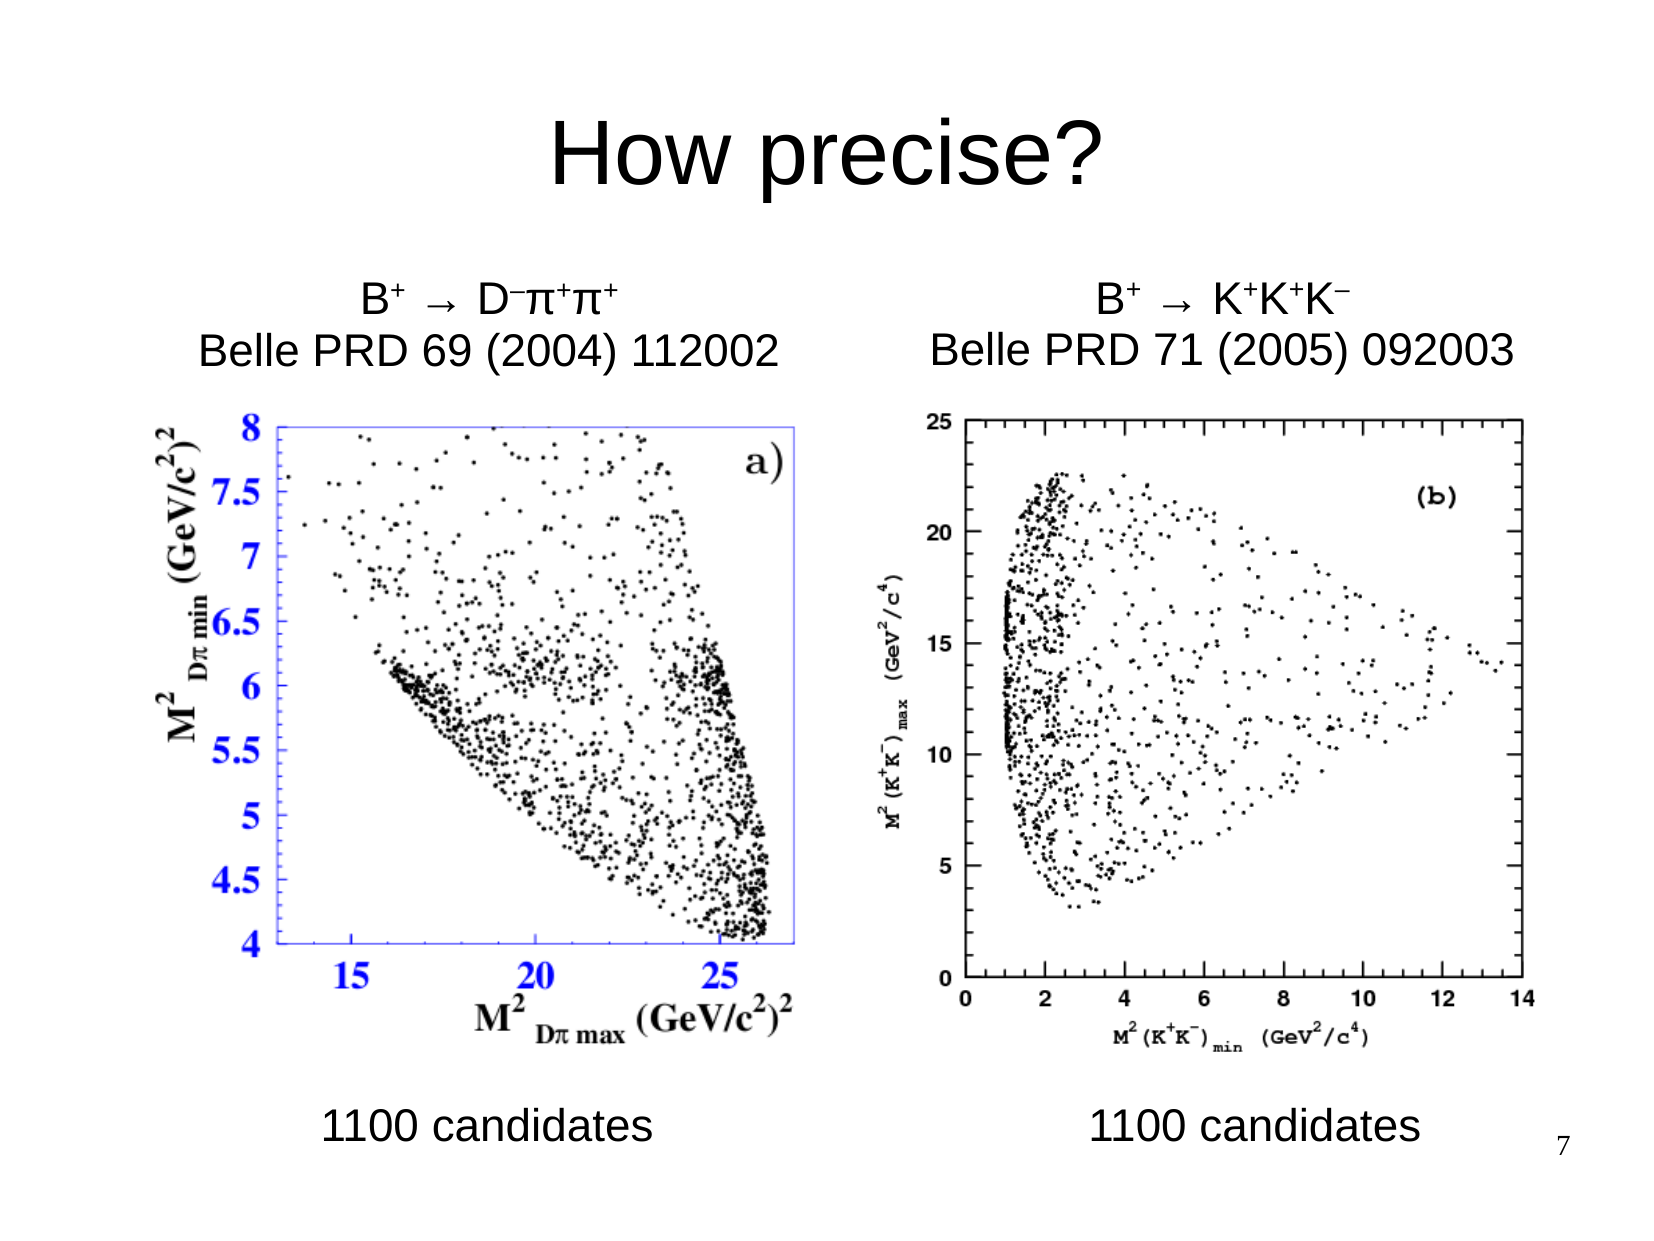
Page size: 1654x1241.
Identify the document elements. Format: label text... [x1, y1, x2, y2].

text_box 1100 candidates [206, 1092, 768, 1159]
text_box 1100 candidates [974, 1092, 1536, 1159]
text_box B+ → K+K+K– Belle PRD 71 (2005) 092003 [897, 265, 1548, 385]
text_box B+ → D–π+π+ Belle PRD 69 (2004) 112002 [183, 265, 796, 385]
picture [855, 388, 1556, 1068]
title How precise? [82, 49, 1571, 257]
picture [129, 397, 817, 1067]
